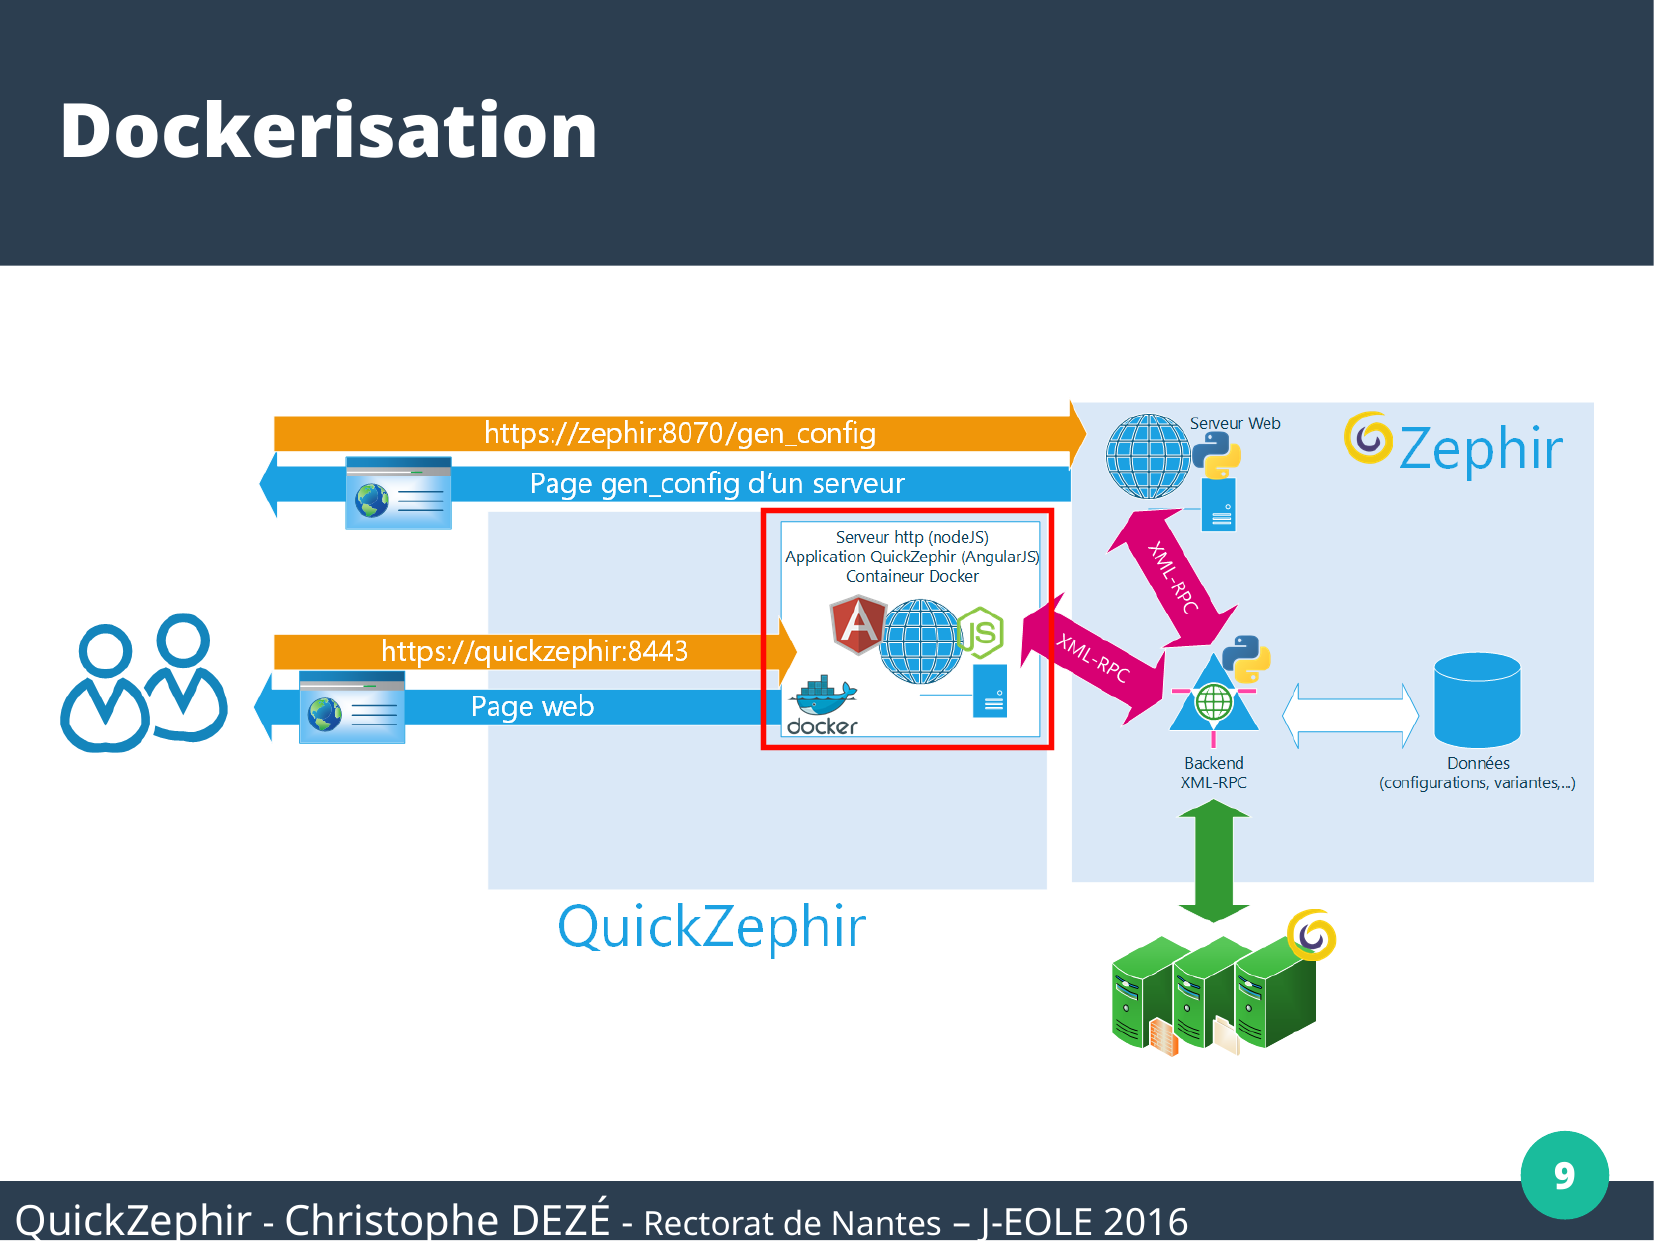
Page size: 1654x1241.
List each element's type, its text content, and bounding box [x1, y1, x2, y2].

title Dockerisation [59, 49, 1595, 207]
picture [59, 390, 1595, 1087]
